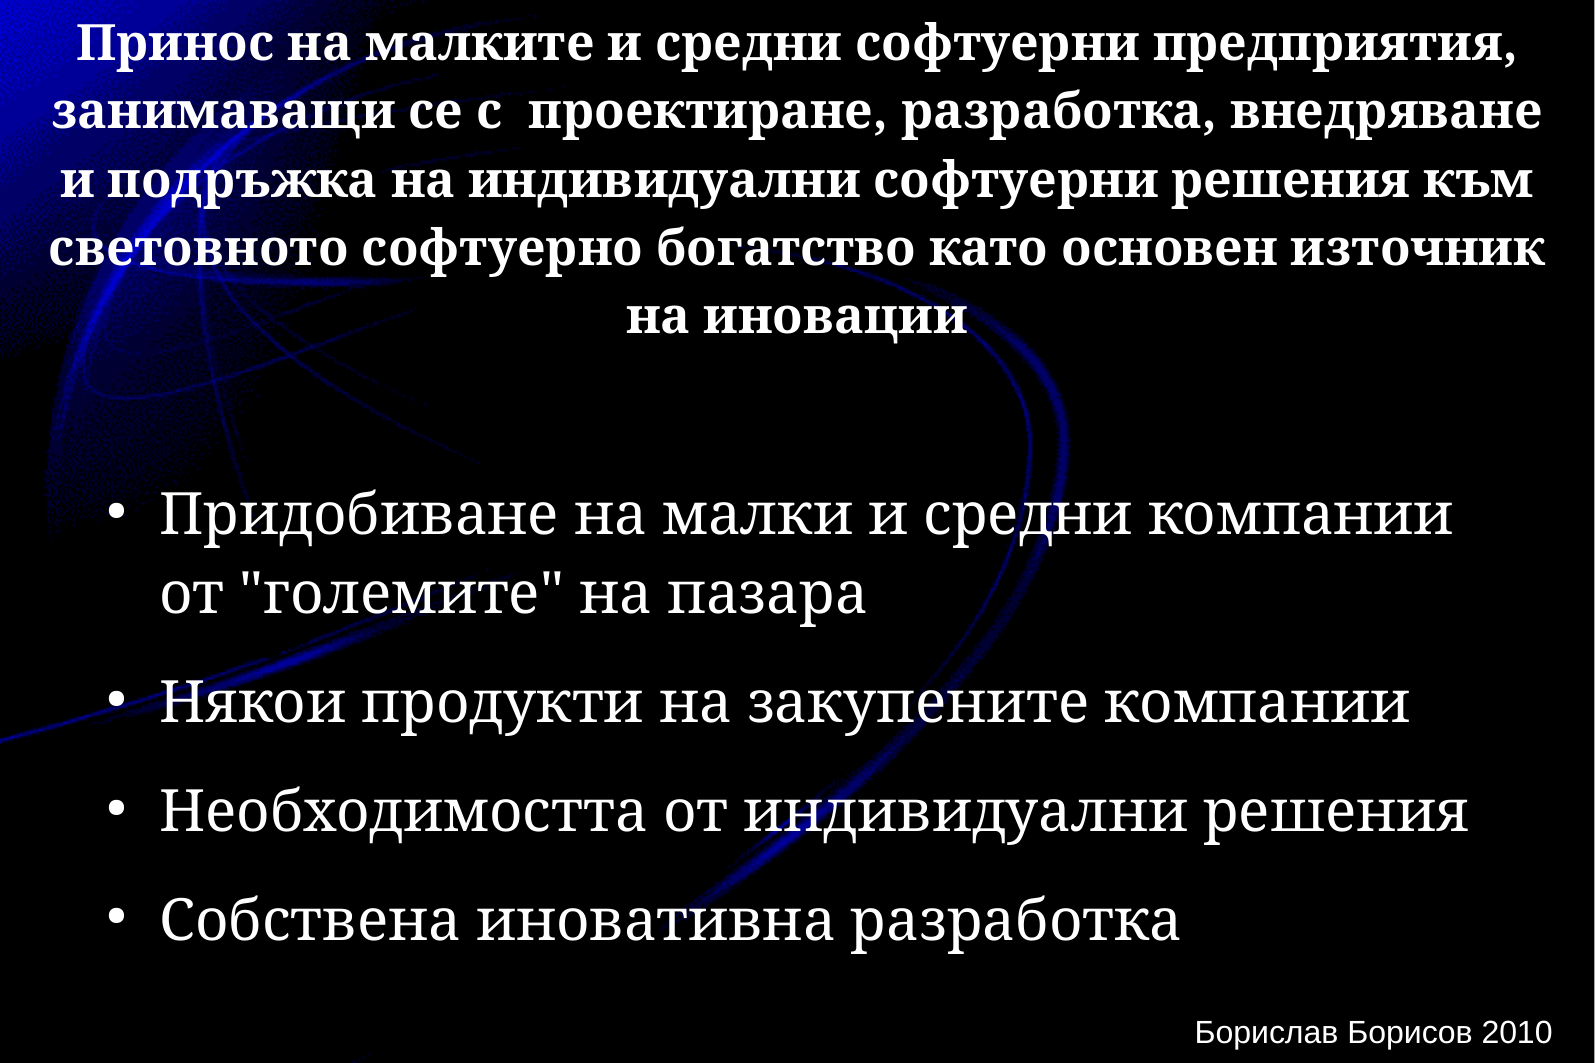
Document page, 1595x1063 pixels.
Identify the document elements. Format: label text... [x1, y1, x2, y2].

text_box Борислав Борисов 2010 [1179, 1007, 1595, 1063]
list Придобиване на малки и средни компании от "големите" на пазара Някои продукти на закупените компании Необходимостта от индивидуални решения Собствена иновативна разработка [88, 472, 1524, 892]
title Принос на малките и средни софтуерни предприятия, занимаващи се с проектиране, разработка, внедряване и подръжка на индивидуални софтуерни решения към световното софтуерно богатство като основен източник на иновации [29, 29, 1565, 326]
picture [0, 0, 1595, 1063]
